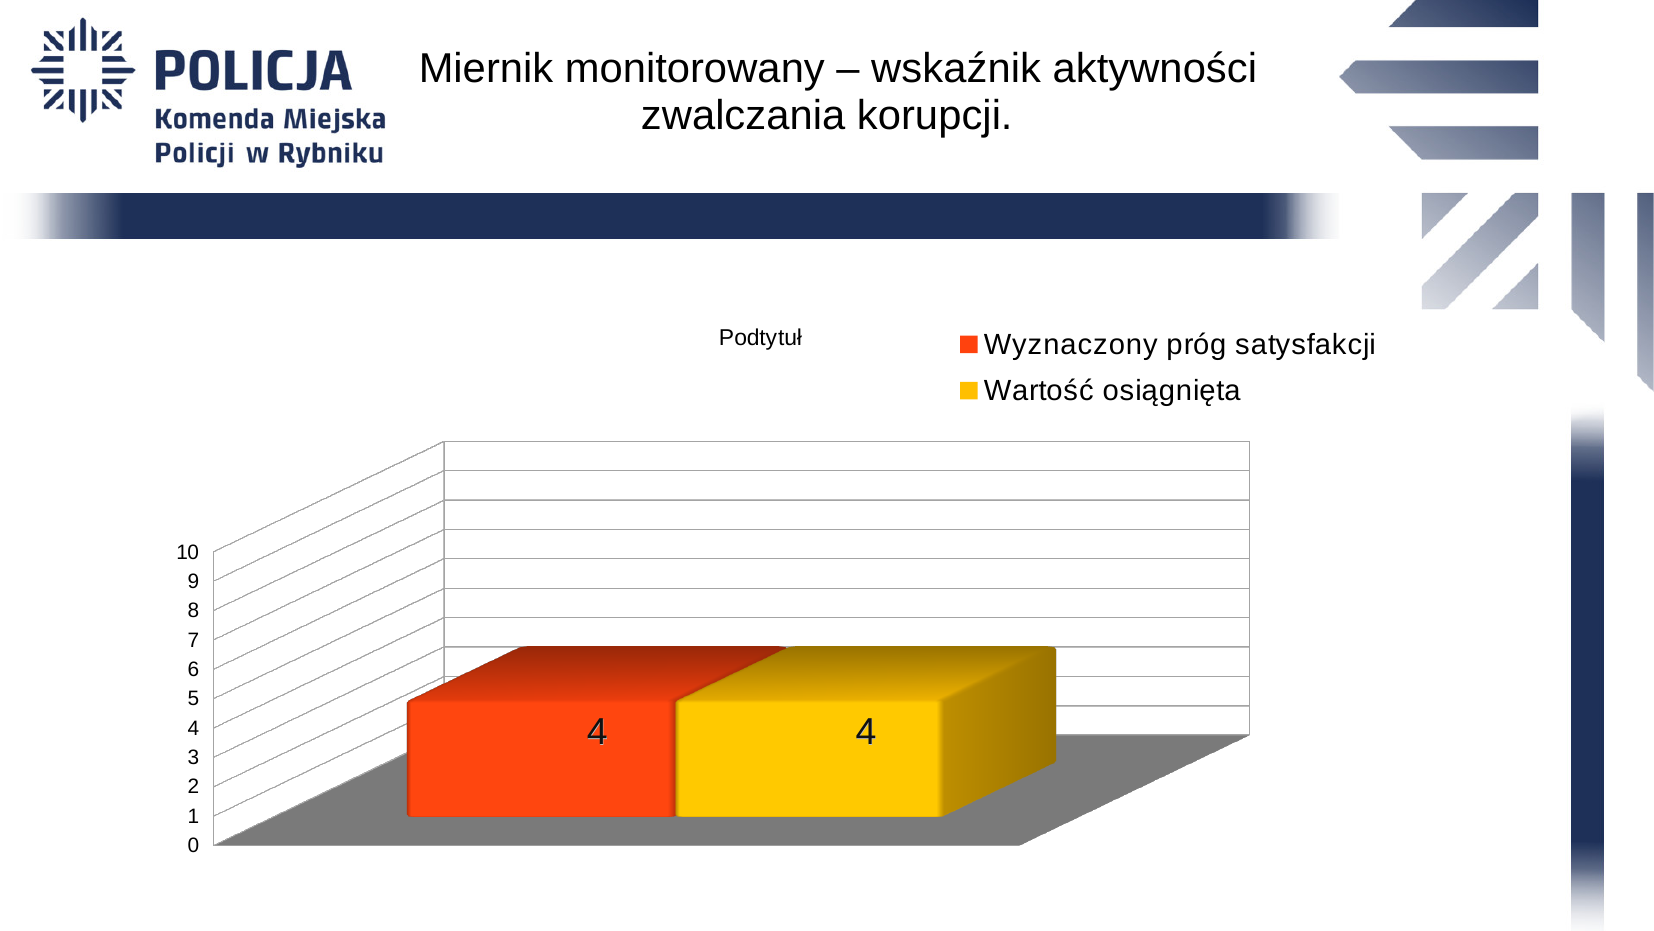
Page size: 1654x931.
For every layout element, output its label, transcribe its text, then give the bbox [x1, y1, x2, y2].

title Miernik monitorowany – wskaźnik aktywności zwalczania korupcji. [82, 0, 1571, 231]
picture [0, 0, 1654, 931]
chart [78, 304, 1442, 896]
